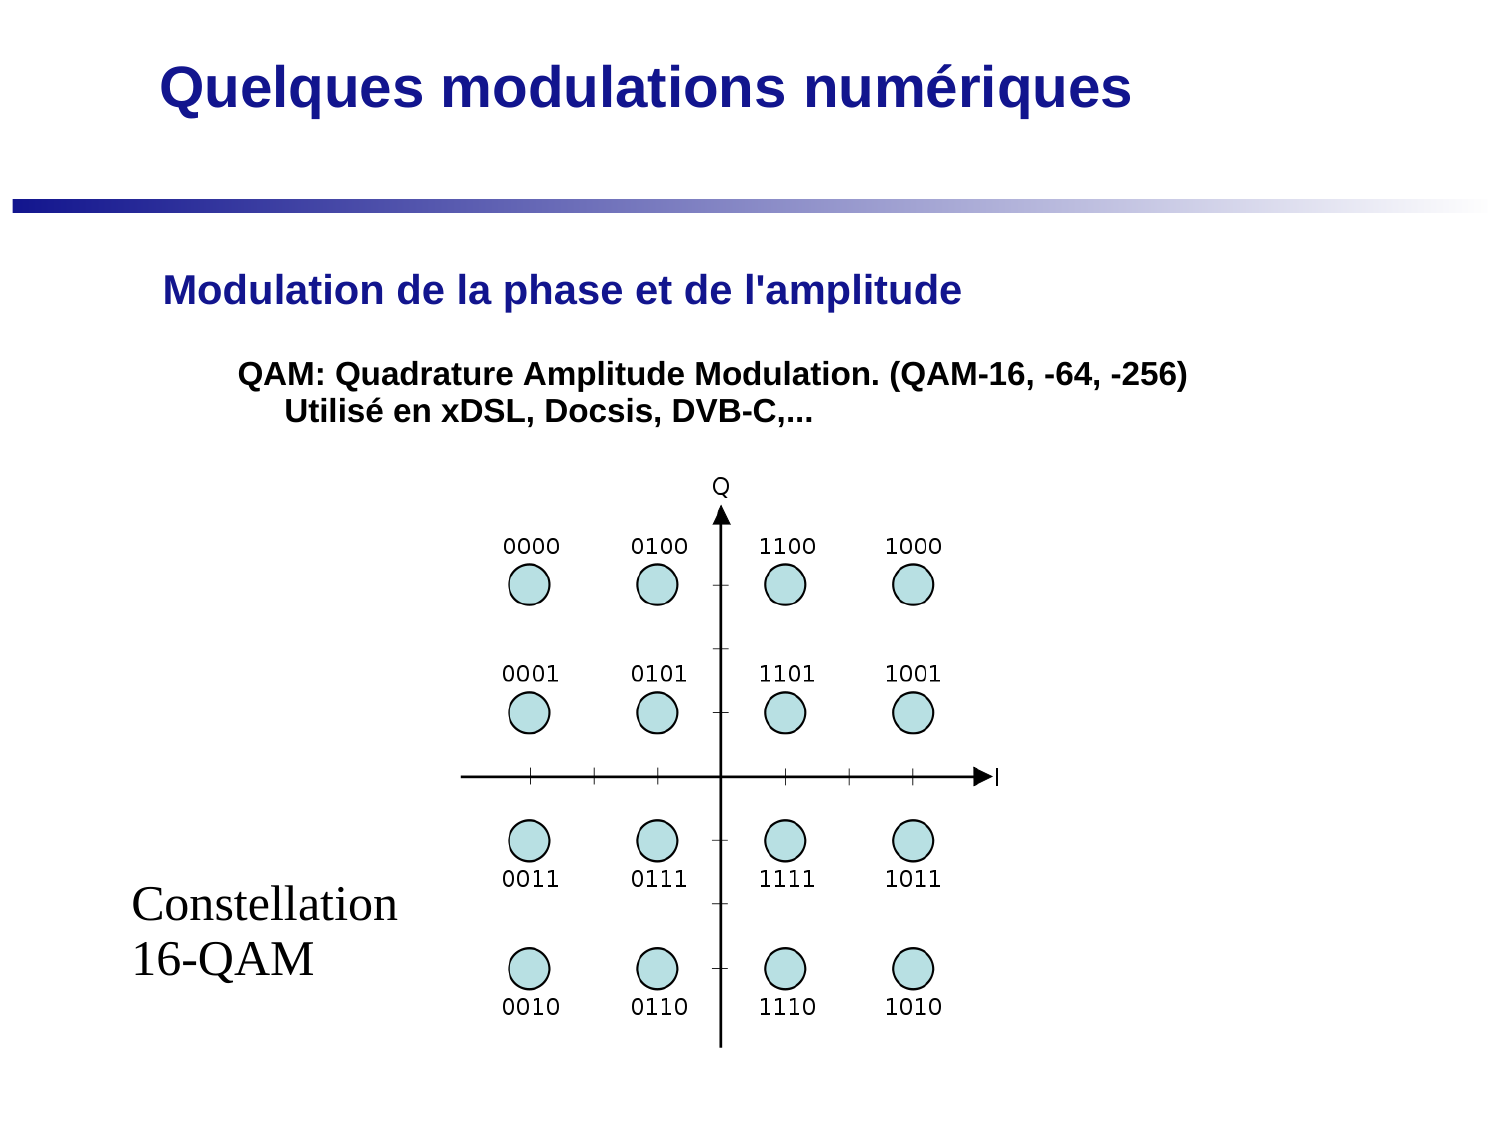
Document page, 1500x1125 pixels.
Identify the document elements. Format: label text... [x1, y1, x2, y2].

picture [457, 472, 1004, 1049]
list Modulation de la phase et de l'amplitude QAM: Quadrature Amplitude Modulation. (QAM-16, -64, -256) Utilisé en xDSL, Docsis, DVB-C,... [162, 267, 1388, 879]
title Quelques modulations numériques [159, 7, 1385, 168]
text_box Constellation 16-QAM [116, 868, 407, 994]
